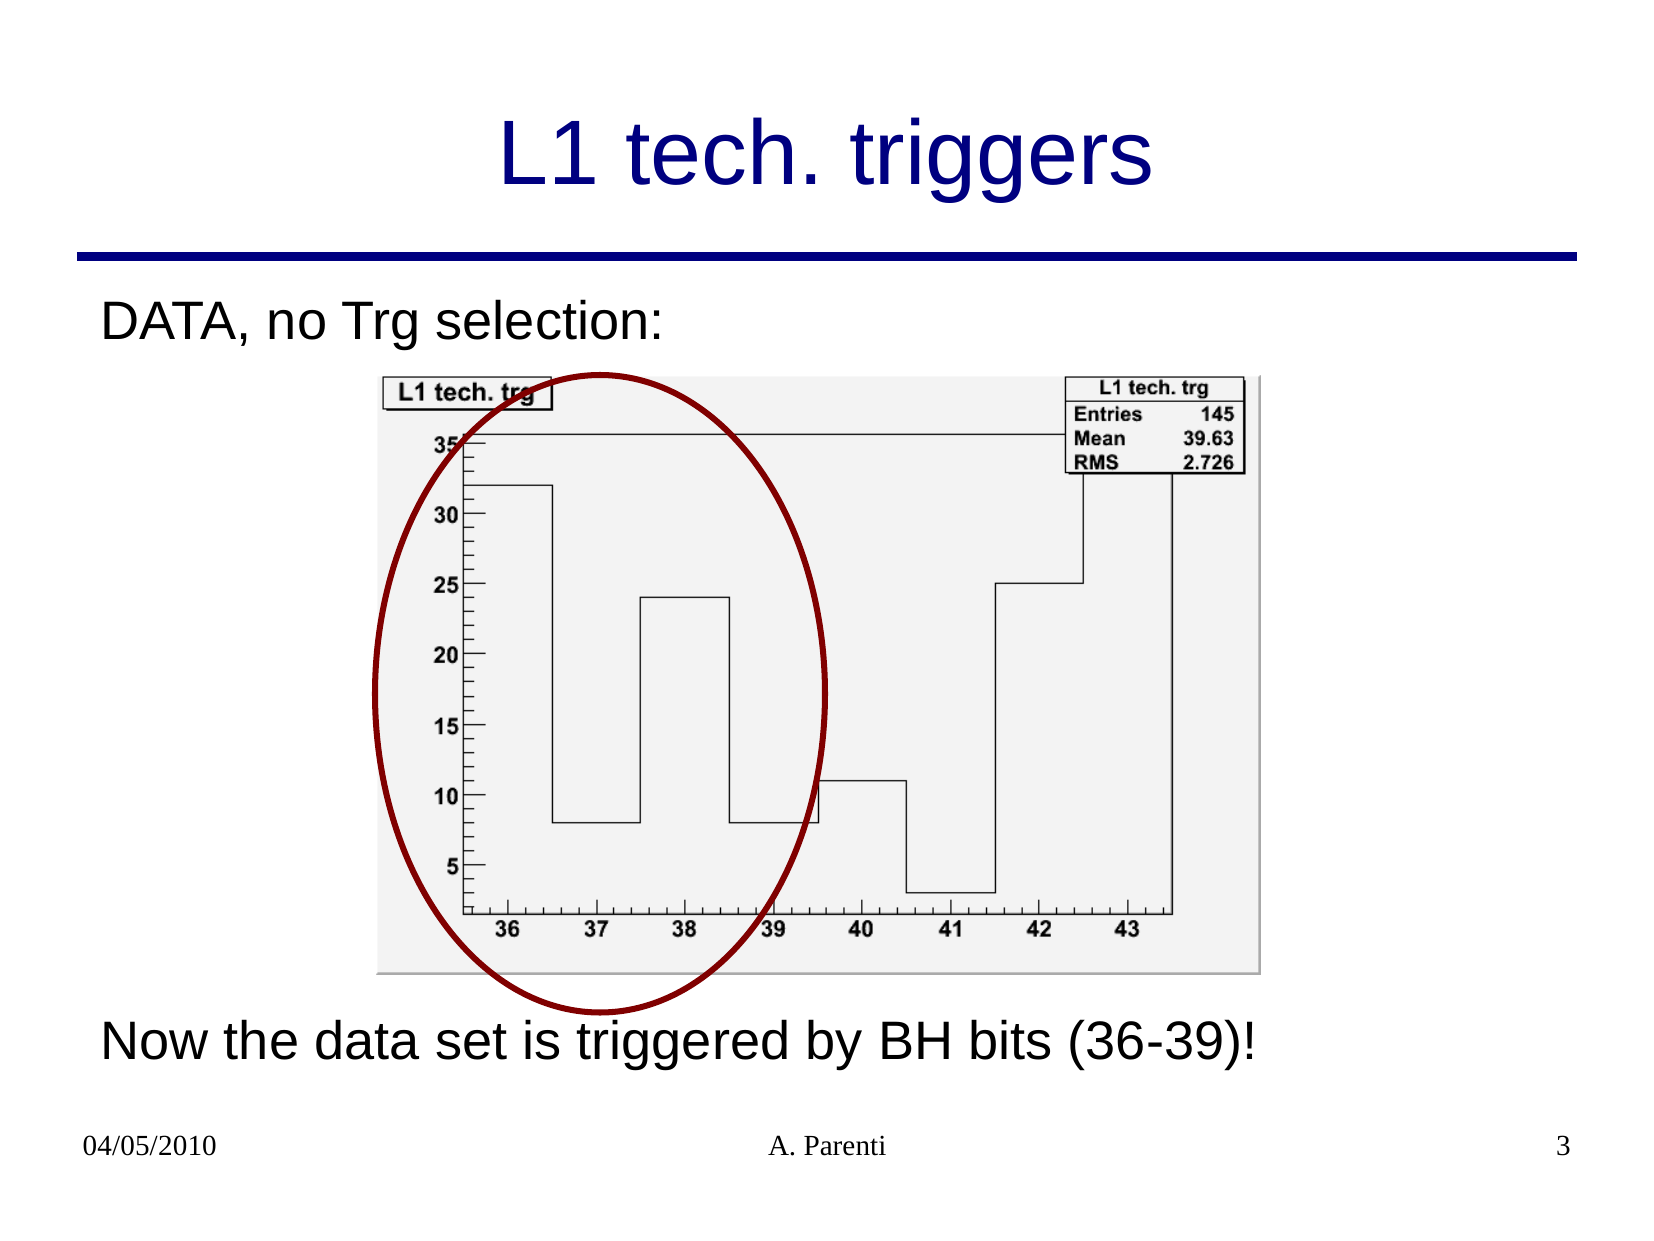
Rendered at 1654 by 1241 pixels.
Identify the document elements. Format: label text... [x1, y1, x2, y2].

picture [379, 379, 821, 976]
picture [375, 754, 489, 976]
picture [375, 374, 568, 633]
picture [632, 374, 1261, 976]
title L1 tech. triggers [82, 49, 1571, 257]
list DATA, no Trg selection: Now the data set is triggered by BH bits (36-39)! [82, 290, 1571, 1109]
